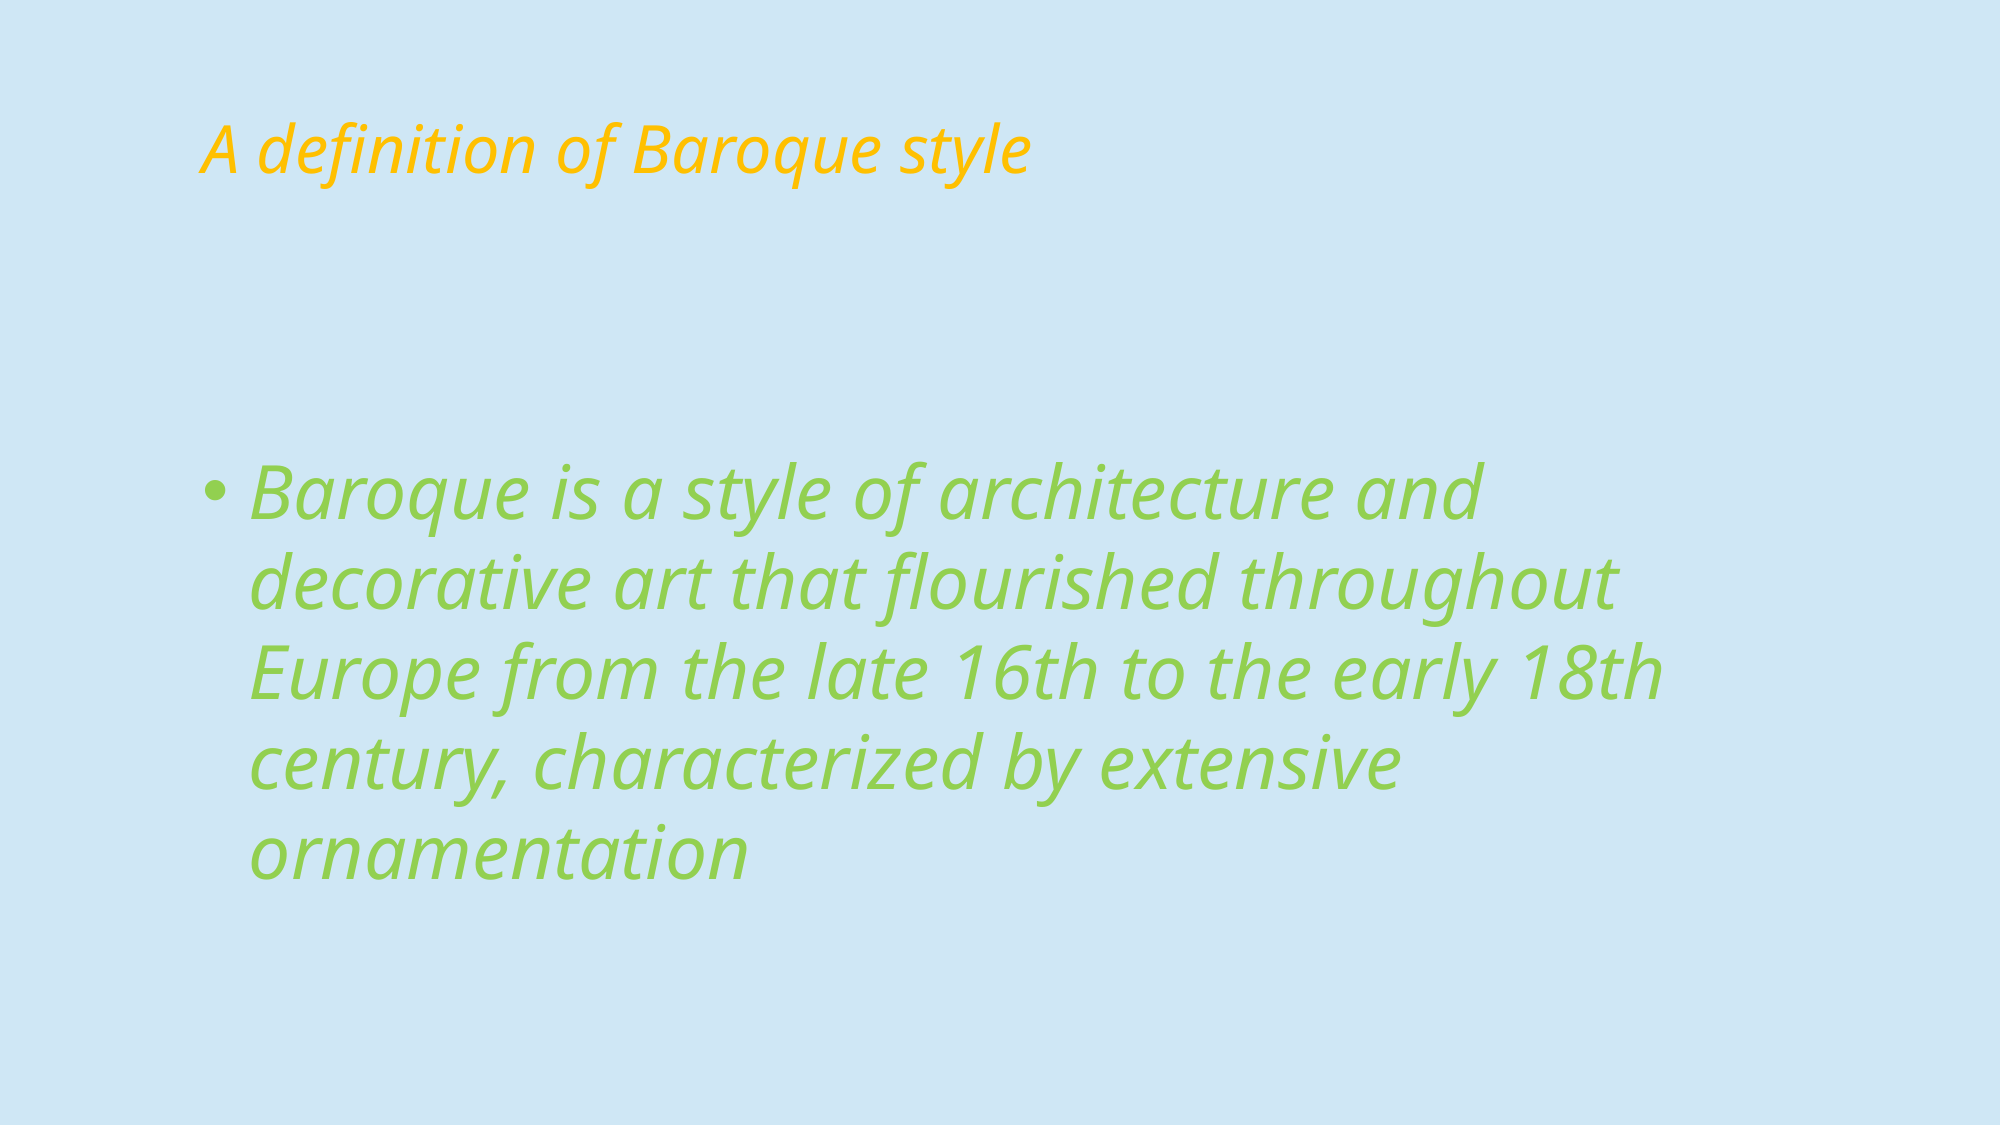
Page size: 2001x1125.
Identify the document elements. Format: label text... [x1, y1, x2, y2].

list Baroque is a style of architecture and decorative art that flourished throughout Europe from the late 16th to the early 18th century, characterized by extensive ornamentation [187, 437, 1813, 950]
title A definition of Baroque style [187, 99, 1813, 413]
